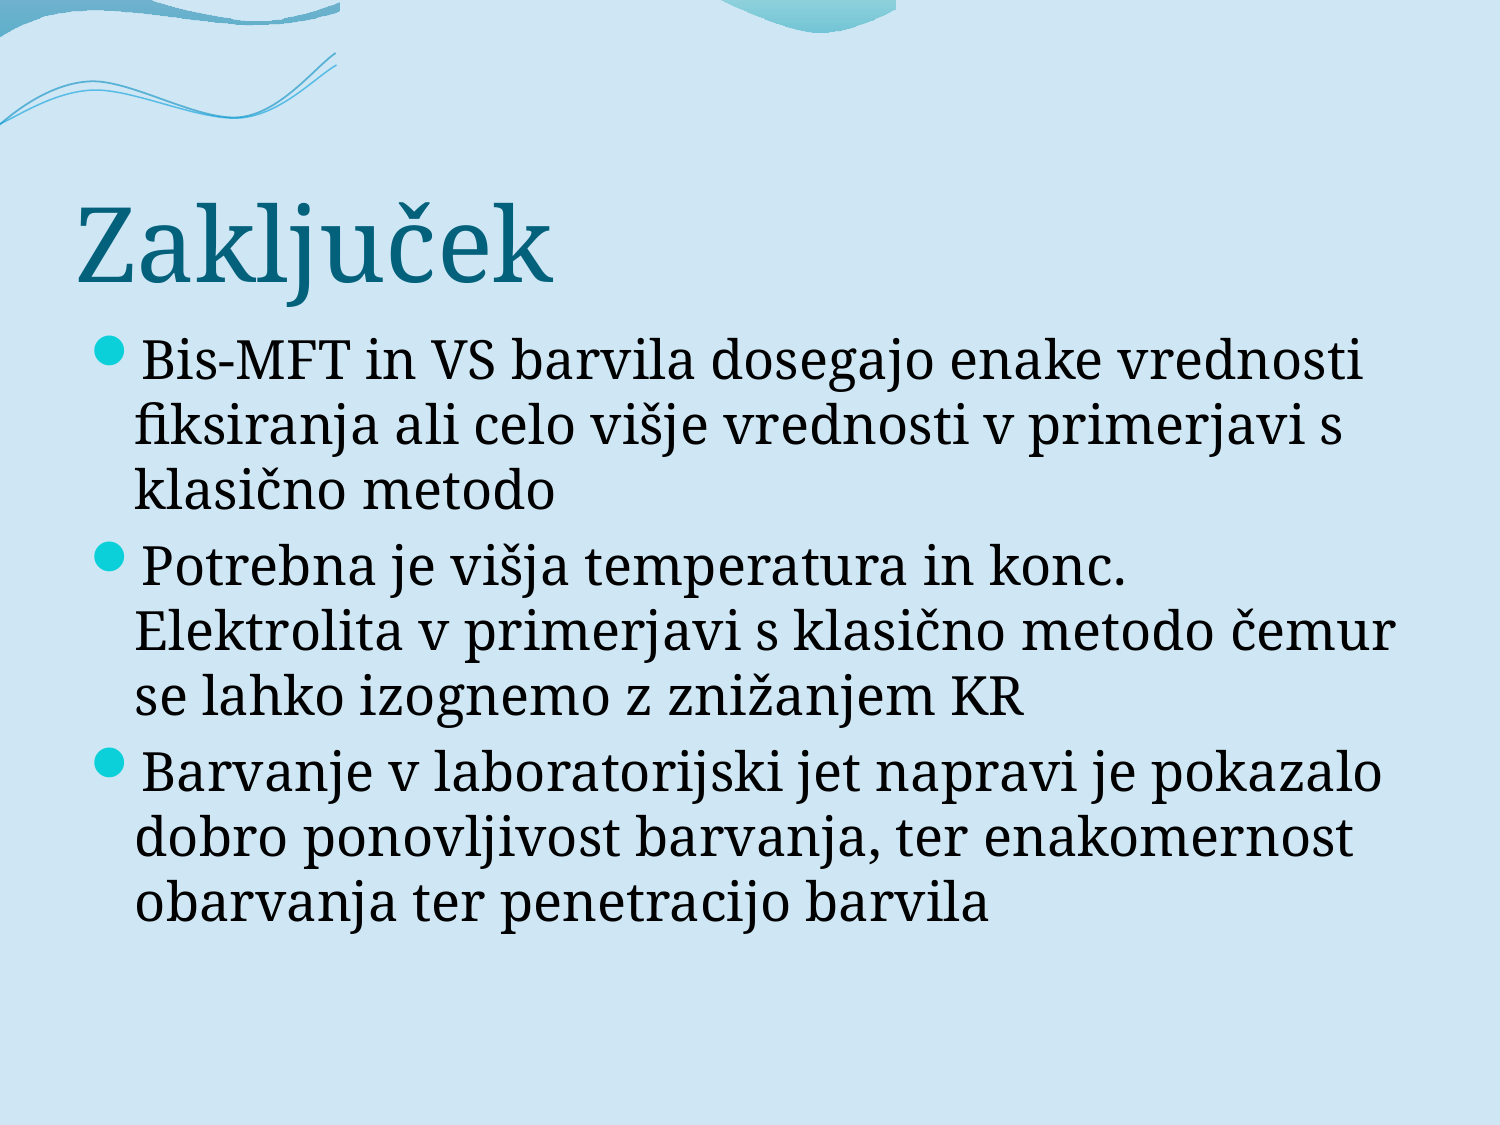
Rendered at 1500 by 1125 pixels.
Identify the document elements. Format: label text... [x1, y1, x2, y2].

list Bis-MFT in VS barvila dosegajo enake vrednosti fiksiranja ali celo višje vrednosti v primerjavi s klasično metodo Potrebna je višja temperatura in konc. Elektrolita v primerjavi s klasično metodo čemur se lahko izognemo z znižanjem KR Barvanje v laboratorijski jet napravi je pokazalo dobro ponovljivost barvanja, ter enakomernost obarvanja ter penetracijo barvila [75, 317, 1425, 1038]
title Zaključek [75, 115, 1425, 304]
